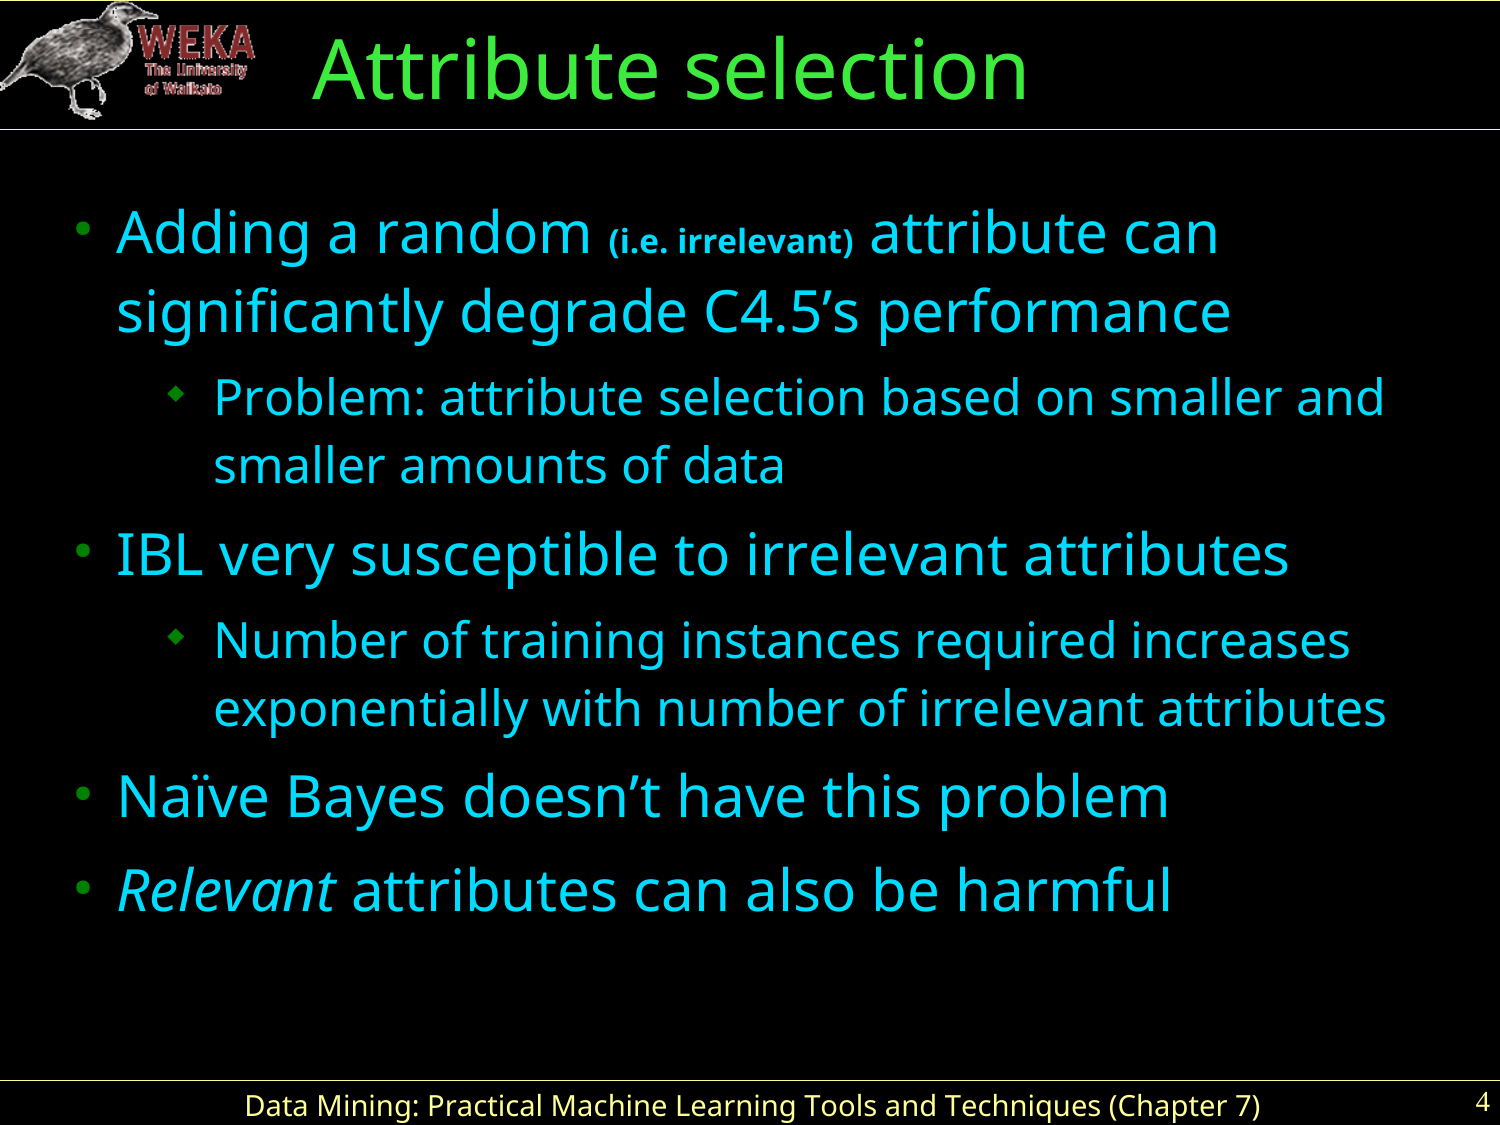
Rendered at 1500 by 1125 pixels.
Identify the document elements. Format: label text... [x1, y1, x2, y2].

picture [0, 1, 266, 129]
text_box Adding a random (i.e. irrelevant) attribute can significantly degrade C4.5’s performance Problem: attribute selection based on smaller and smaller amounts of data IBL very susceptible to irrelevant attributes Number of training instances required increases exponentially with number of irrelevant attributes Naïve Bayes doesn’t have this problem Relevant attributes can also be harmful [59, 183, 1477, 859]
title Attribute selection [297, 0, 1500, 148]
